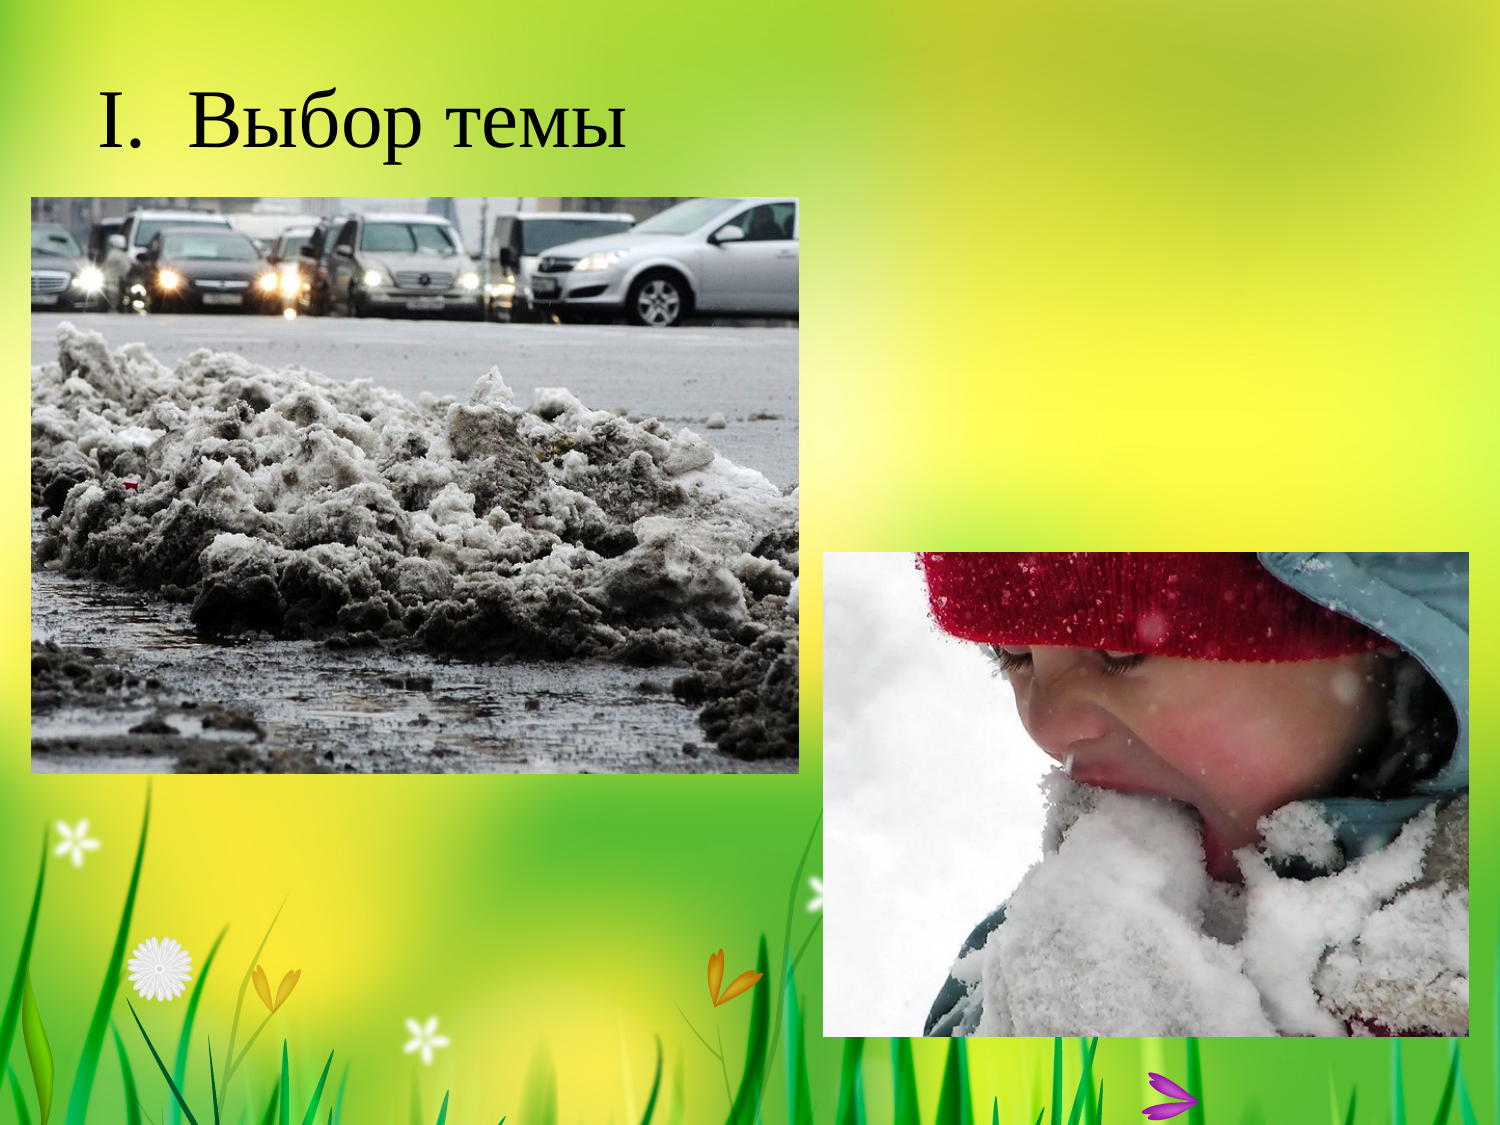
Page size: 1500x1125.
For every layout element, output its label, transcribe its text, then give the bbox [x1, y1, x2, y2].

text_box I. Выбор темы [82, 35, 1120, 211]
picture [31, 197, 799, 774]
picture [823, 552, 1469, 1037]
